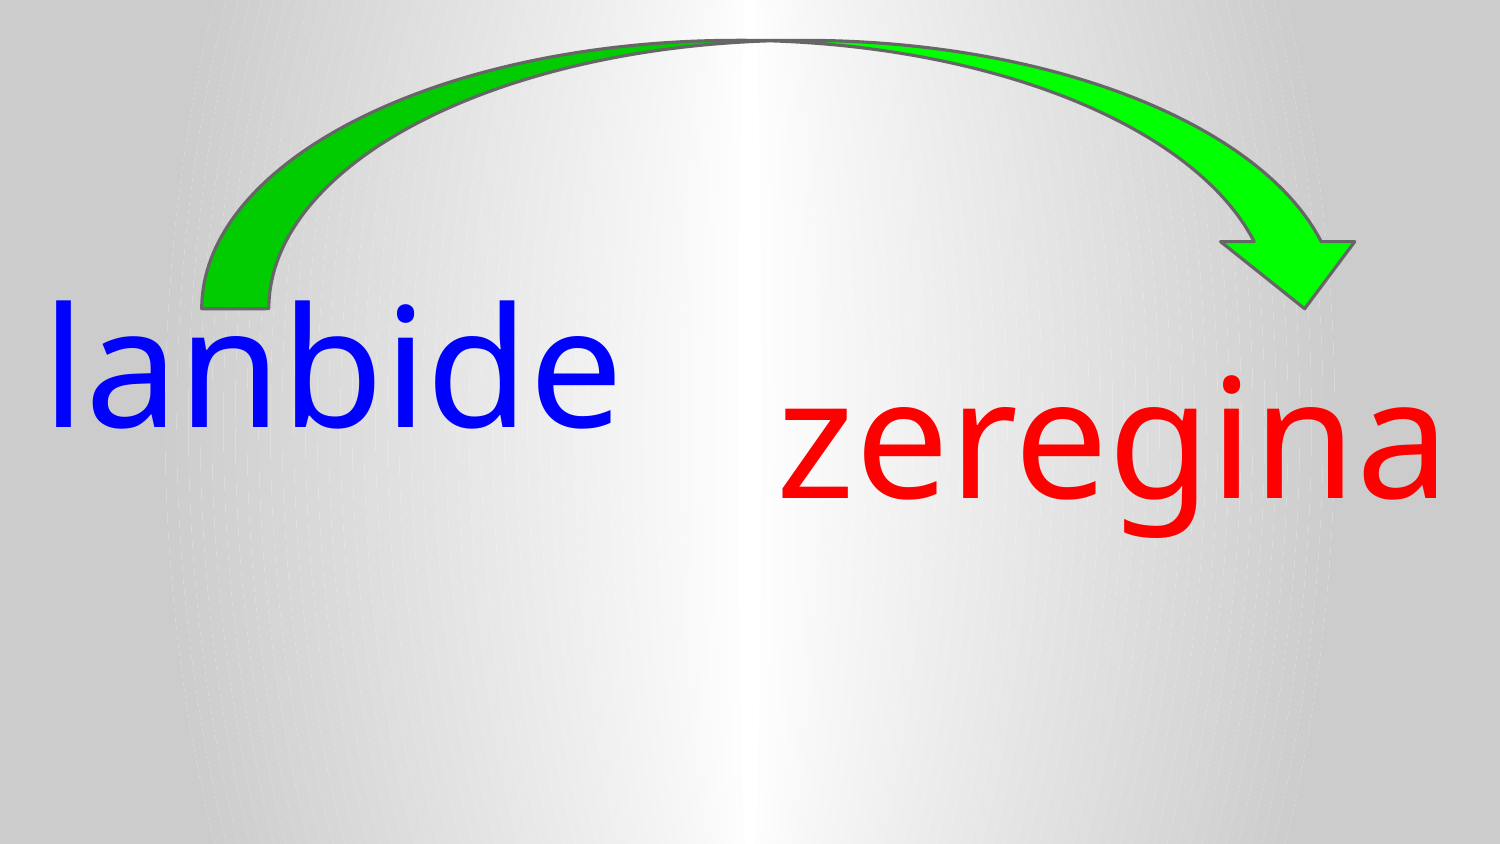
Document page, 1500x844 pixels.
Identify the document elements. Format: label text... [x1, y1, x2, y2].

text_box lanbide [0, 253, 691, 434]
text_box zeregina [679, 324, 1500, 565]
text_box [213, 40, 1355, 309]
